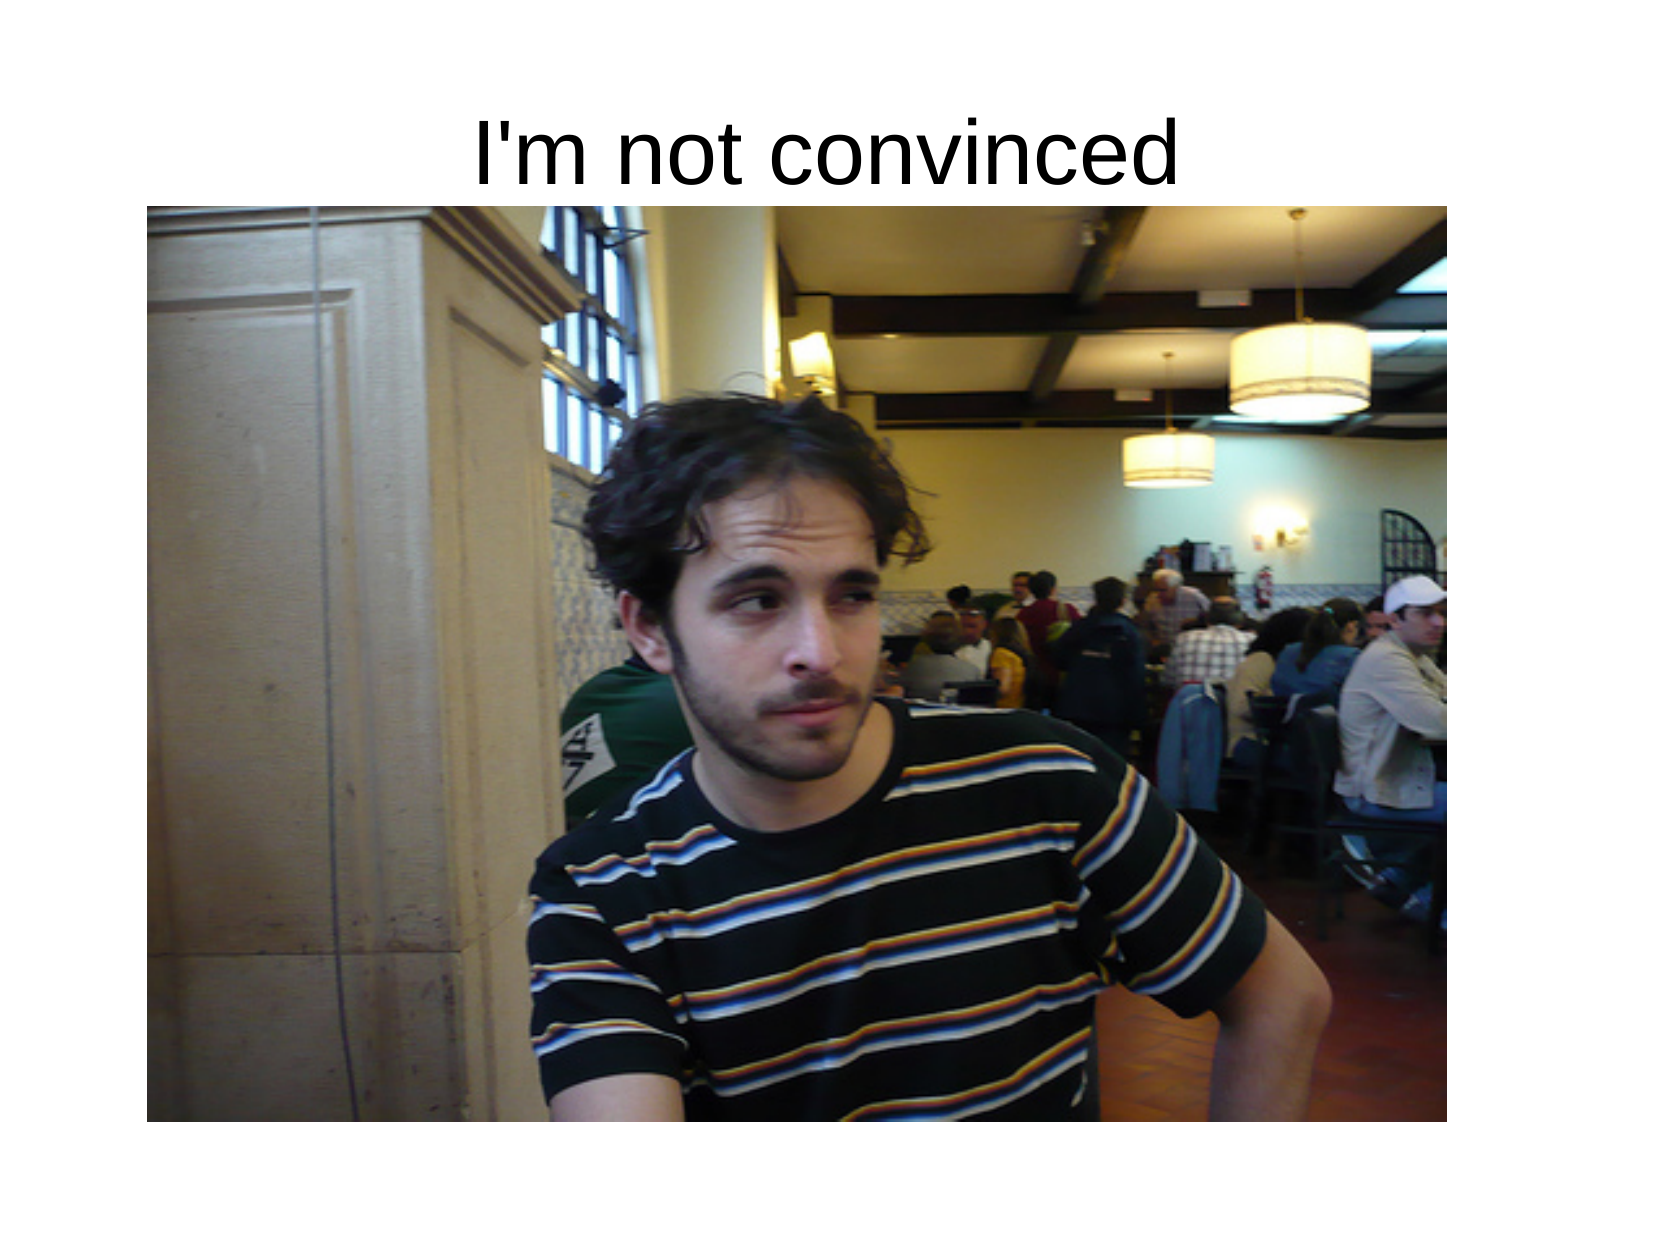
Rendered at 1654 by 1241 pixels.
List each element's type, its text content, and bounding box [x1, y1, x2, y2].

picture [147, 206, 1447, 1123]
title I'm not convinced [82, 56, 1571, 250]
